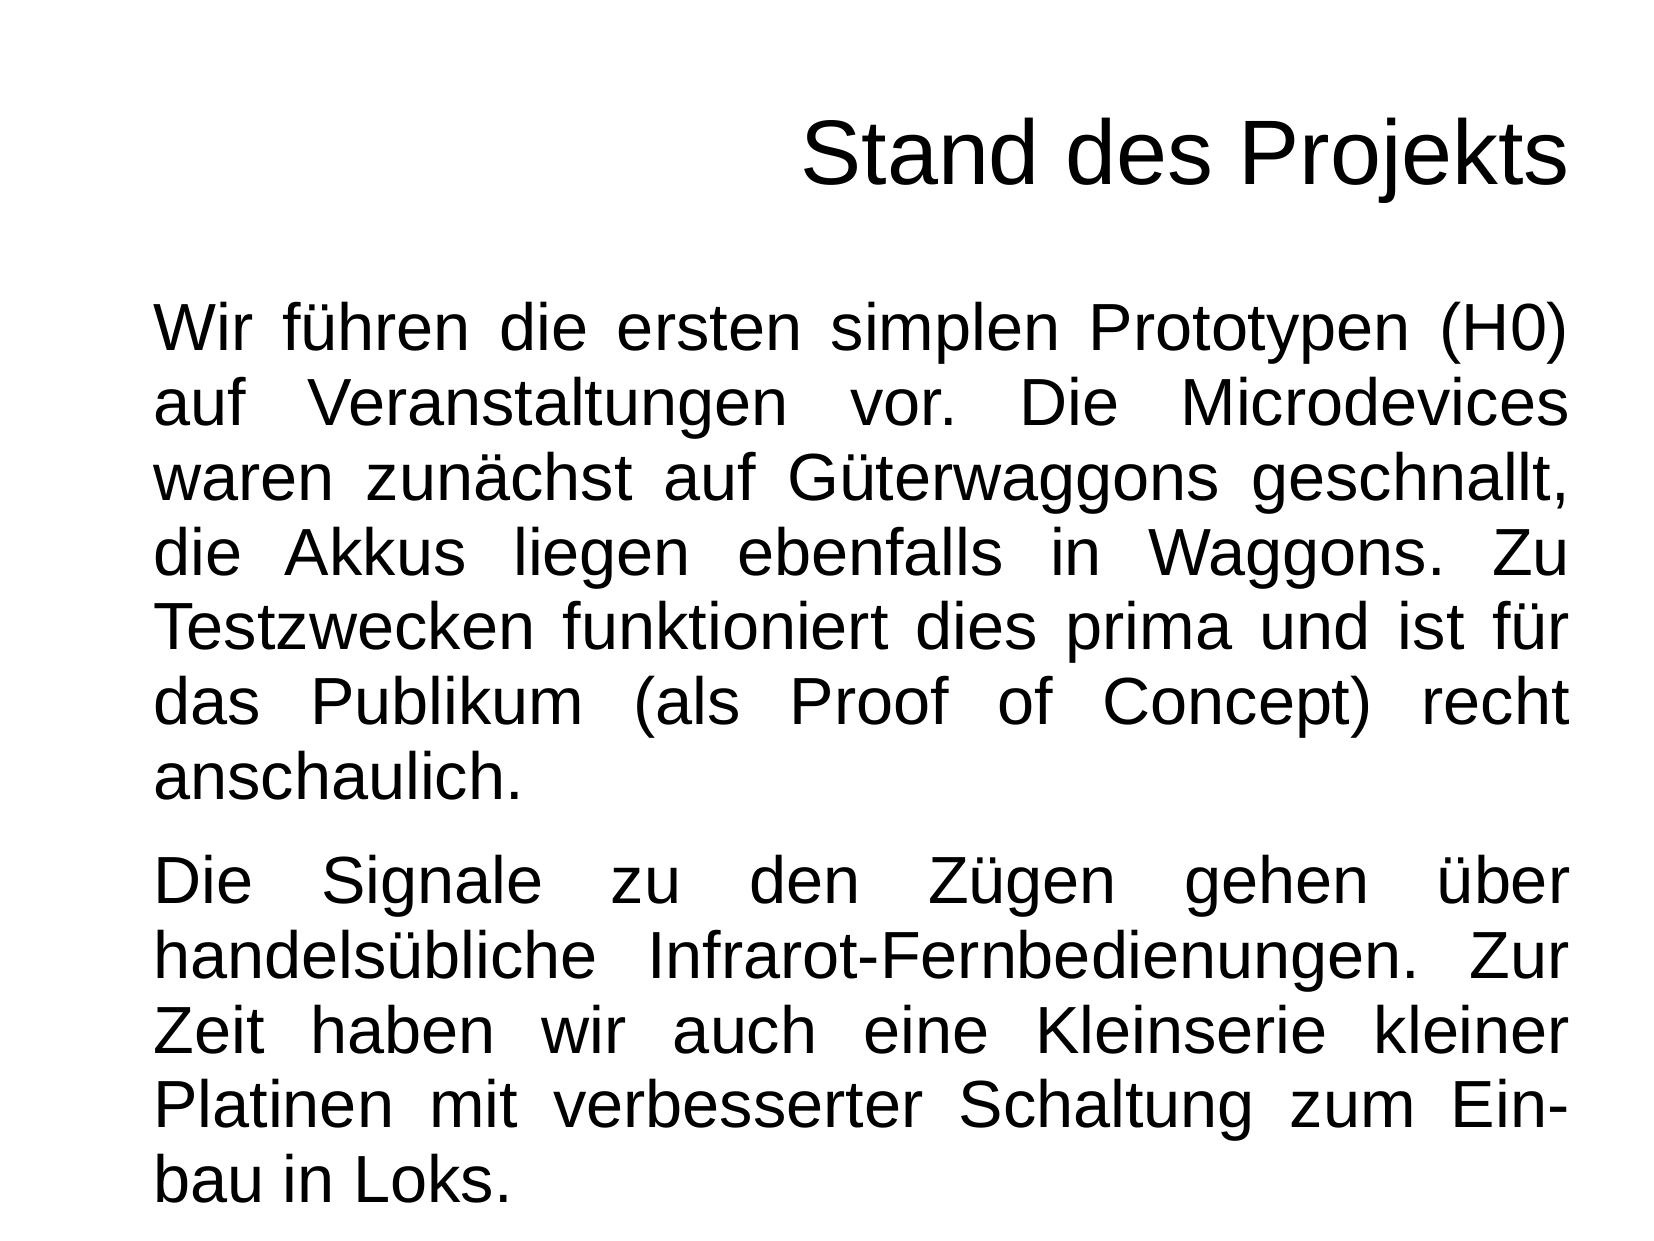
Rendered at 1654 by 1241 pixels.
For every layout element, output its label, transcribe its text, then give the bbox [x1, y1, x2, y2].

title Stand des Projekts [82, 49, 1571, 257]
list Wir führen die ersten simplen Prototypen (H0) auf Veranstaltungen vor. Die Microdevices waren zunächst auf Güterwaggons geschnallt, die Akkus liegen ebenfalls in Waggons. Zu Testzwecken funktioniert dies prima und ist für das Publikum (als Proof of Concept) recht anschaulich. Die Signale zu den Zügen gehen über handelsübliche Infrarot-Fernbedienungen. Zur Zeit haben wir auch eine Kleinserie kleiner Platinen mit verbesserter Schaltung zum Ein-bau in Loks. [82, 290, 1571, 1241]
